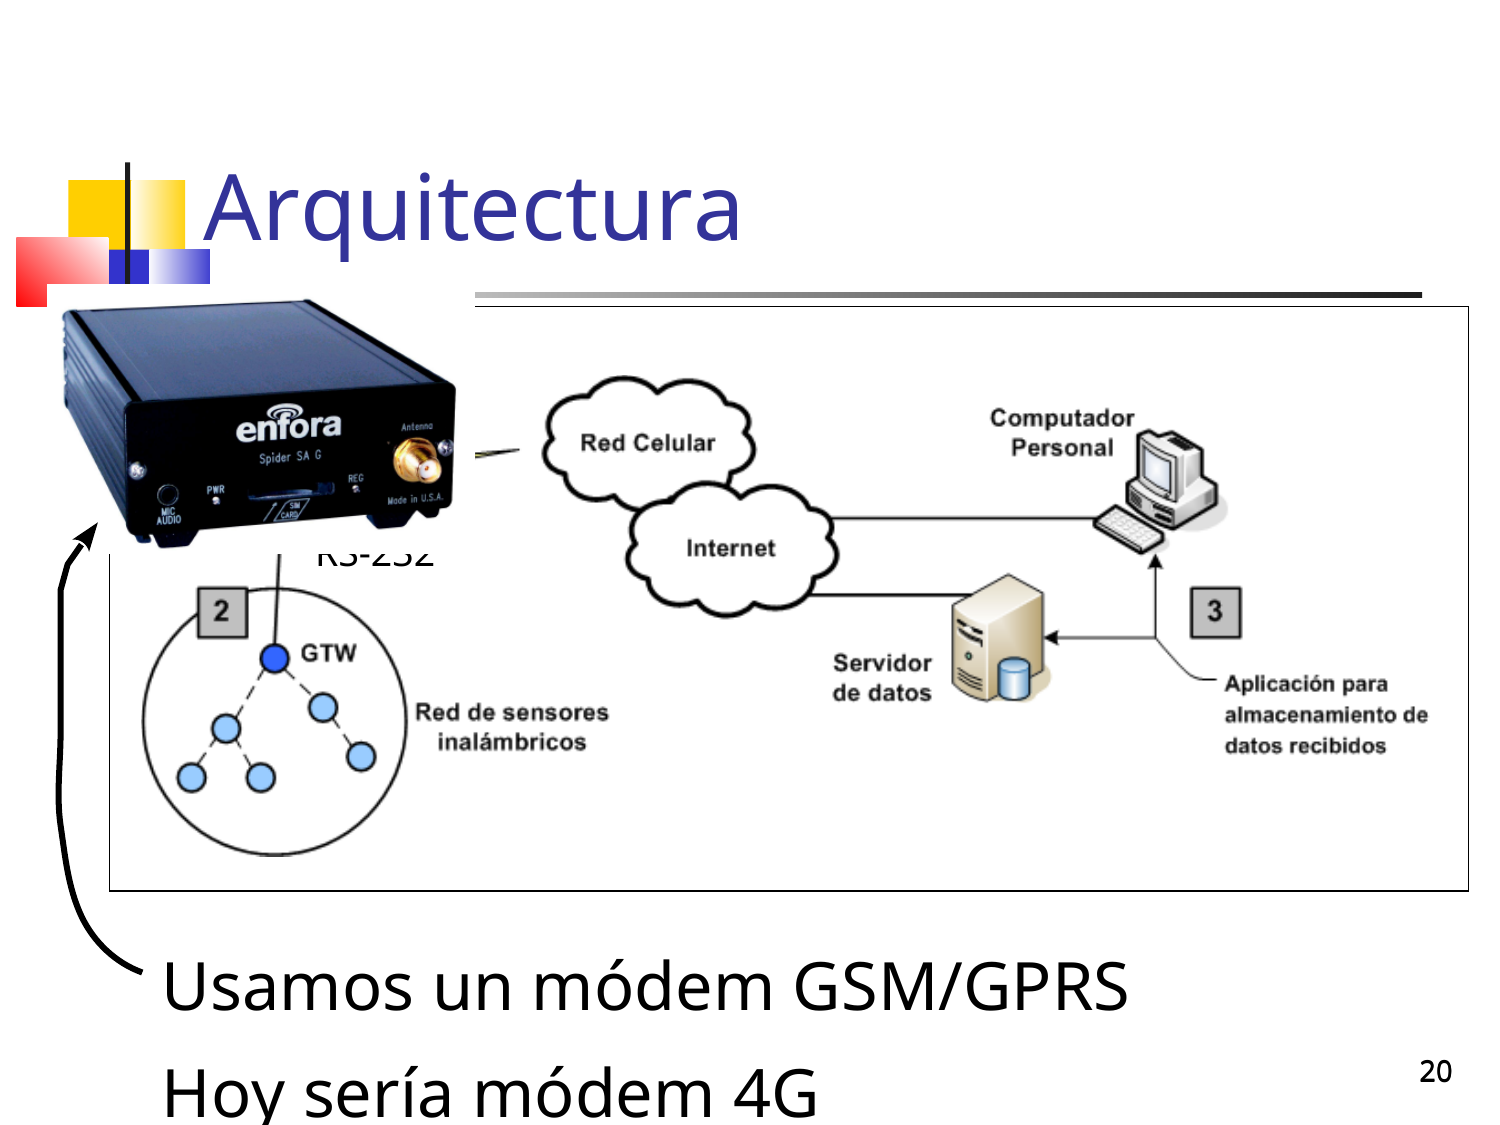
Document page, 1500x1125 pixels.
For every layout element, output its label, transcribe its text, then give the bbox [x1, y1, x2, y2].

picture [47, 284, 1437, 857]
text_box [109, 306, 1469, 892]
text_box <number> [1422, 1024, 1468, 1100]
text_box RS-232 [300, 554, 451, 583]
title Arquitectura [188, 35, 1269, 276]
list Usamos un módem GSM/GPRS Hoy sería módem 4G [146, 931, 1422, 1119]
